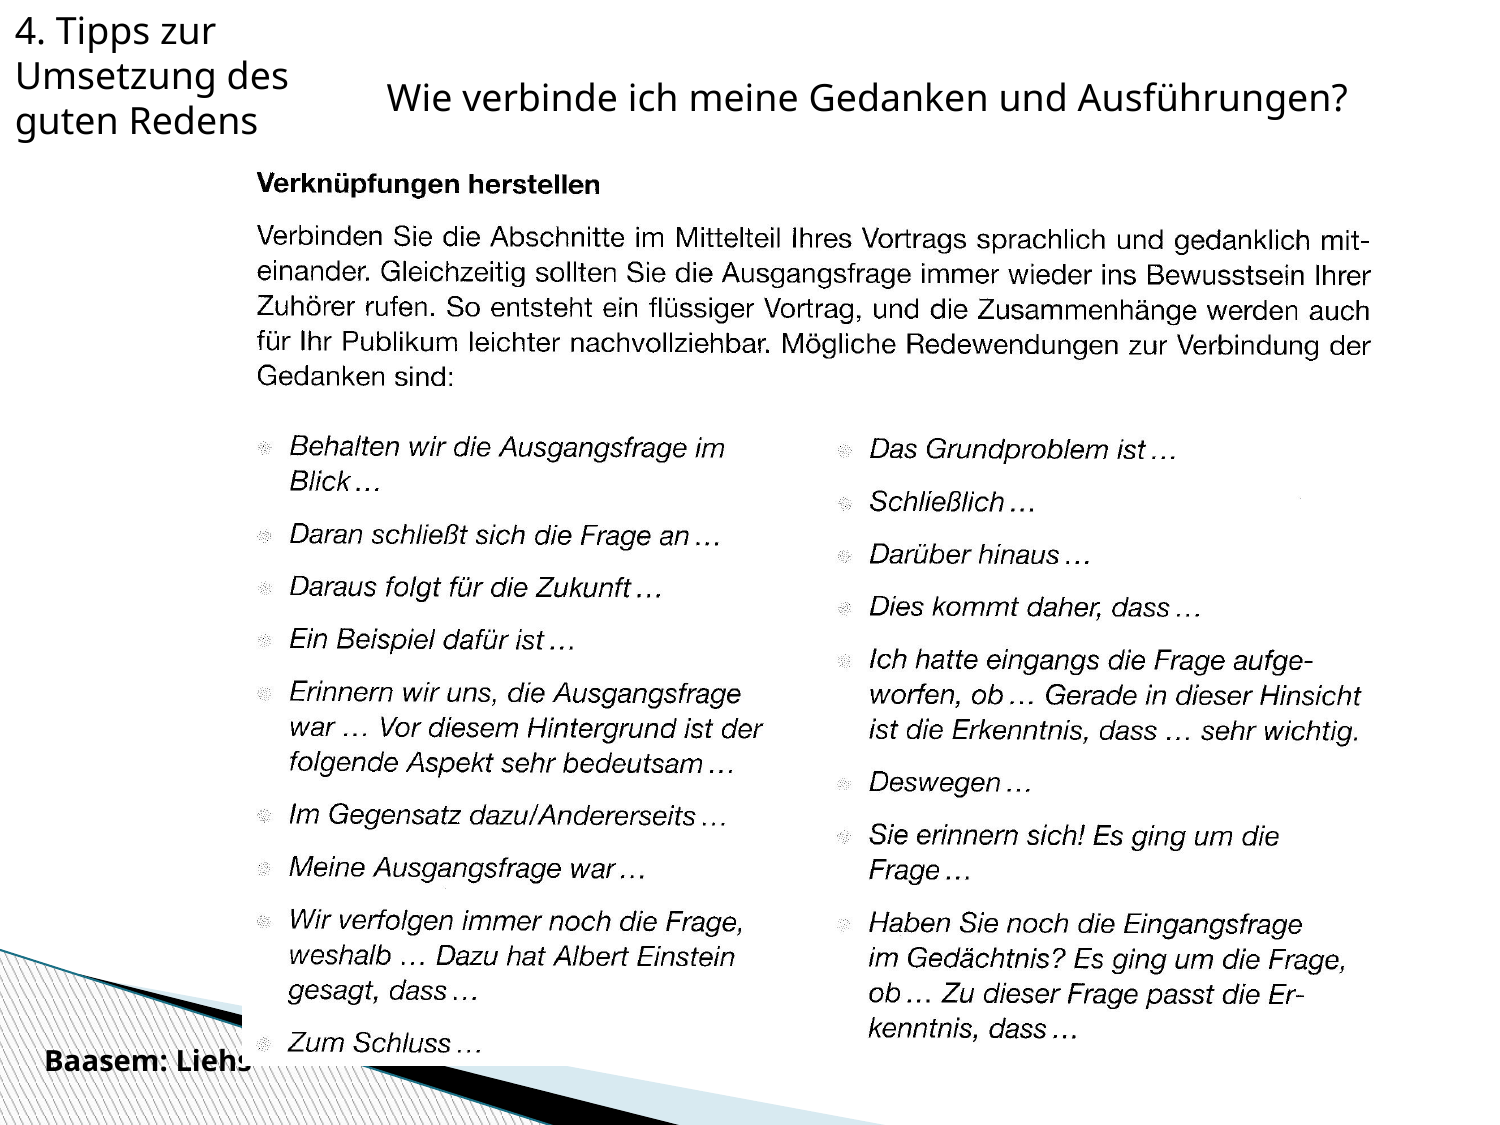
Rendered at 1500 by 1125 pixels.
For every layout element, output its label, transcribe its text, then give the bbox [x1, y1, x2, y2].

picture [0, 160, 1388, 1125]
text_box 4. Tipps zur Umsetzung des guten Redens [0, 0, 337, 150]
text_box Baasem: Liehs [29, 1034, 325, 1085]
text_box Wie verbinde ich meine Gedanken und Ausführungen? [371, 66, 1412, 127]
